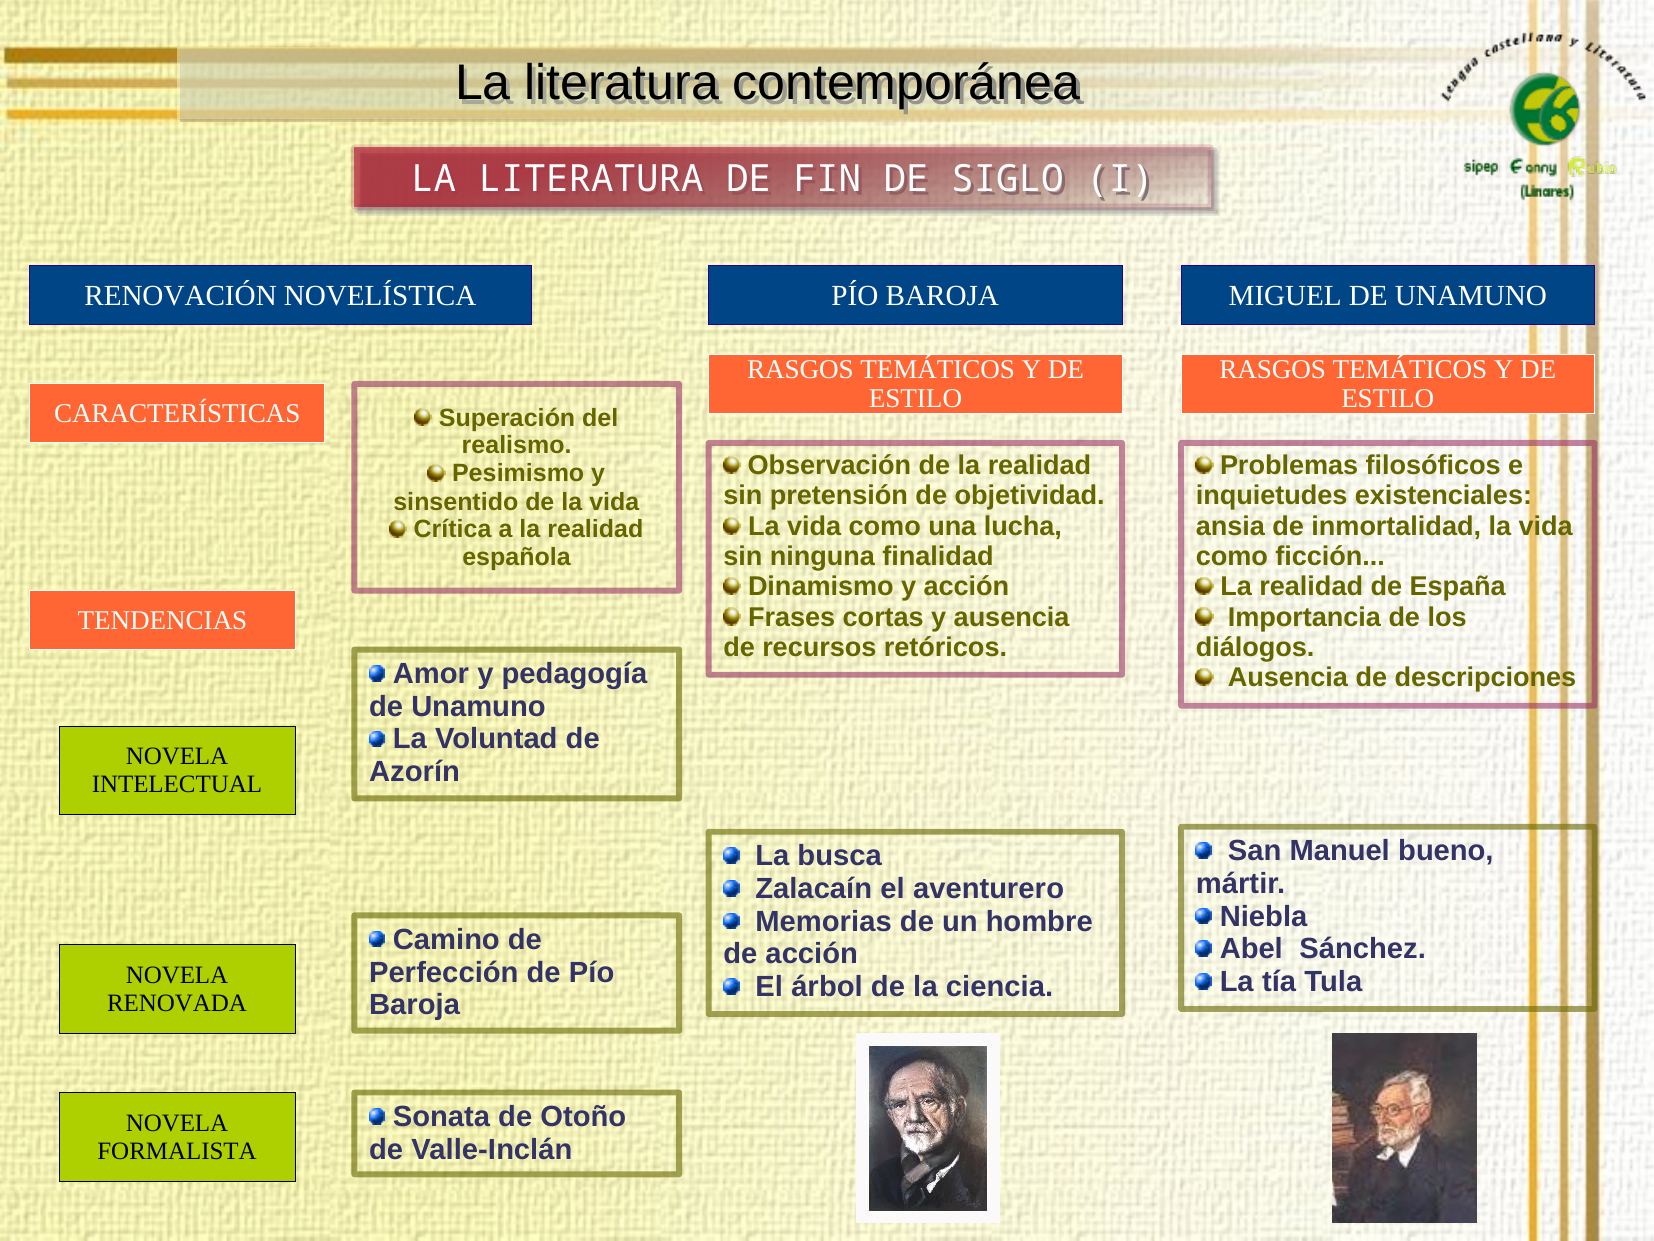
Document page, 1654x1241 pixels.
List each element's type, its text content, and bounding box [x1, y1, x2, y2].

text_box NOVELA INTELECTUAL [59, 726, 296, 815]
text_box La literatura contemporánea [177, 47, 1359, 119]
text_box MIGUEL DE UNAMUNO [1181, 265, 1595, 325]
picture [0, 0, 1654, 1241]
text_box TENDENCIAS [29, 590, 296, 650]
text_box Sonata de Otoño de Valle-Inclán [354, 1092, 680, 1175]
text_box NOVELA RENOVADA [59, 944, 296, 1034]
text_box Camino de Perfección de Pío Baroja [354, 915, 680, 1031]
text_box Observación de la realidad sin pretensión de objetividad. La vida como una lucha, sin ninguna finalidad Dinamismo y acción Frases cortas y ausencia de recursos retóricos. [708, 442, 1123, 675]
text_box NOVELA FORMALISTA [59, 1092, 296, 1182]
text_box Problemas filosóficos e inquietudes existenciales: ansia de inmortalidad, la vida como ficción... La realidad de España Importancia de los diálogos. Ausencia de descripciones [1181, 442, 1595, 706]
text_box PÍO BAROJA [708, 265, 1123, 325]
text_box Superación del realismo. Pesimismo y sinsentido de la vida Crítica a la realidad española [354, 383, 680, 591]
text_box La busca Zalacaín el aventurero Memorias de un hombre de acción El árbol de la ciencia. [708, 831, 1123, 1014]
text_box CARACTERÍSTICAS [29, 383, 325, 443]
text_box San Manuel bueno, mártir. Niebla Abel Sánchez. La tía Tula [1181, 826, 1595, 1010]
text_box RENOVACIÓN NOVELÍSTICA [29, 265, 532, 325]
text_box Amor y pedagogía de Unamuno La Voluntad de Azorín [354, 649, 680, 799]
text_box RASGOS TEMÁTICOS Y DE ESTILO [1181, 354, 1595, 414]
text_box RASGOS TEMÁTICOS Y DE ESTILO [708, 354, 1123, 414]
